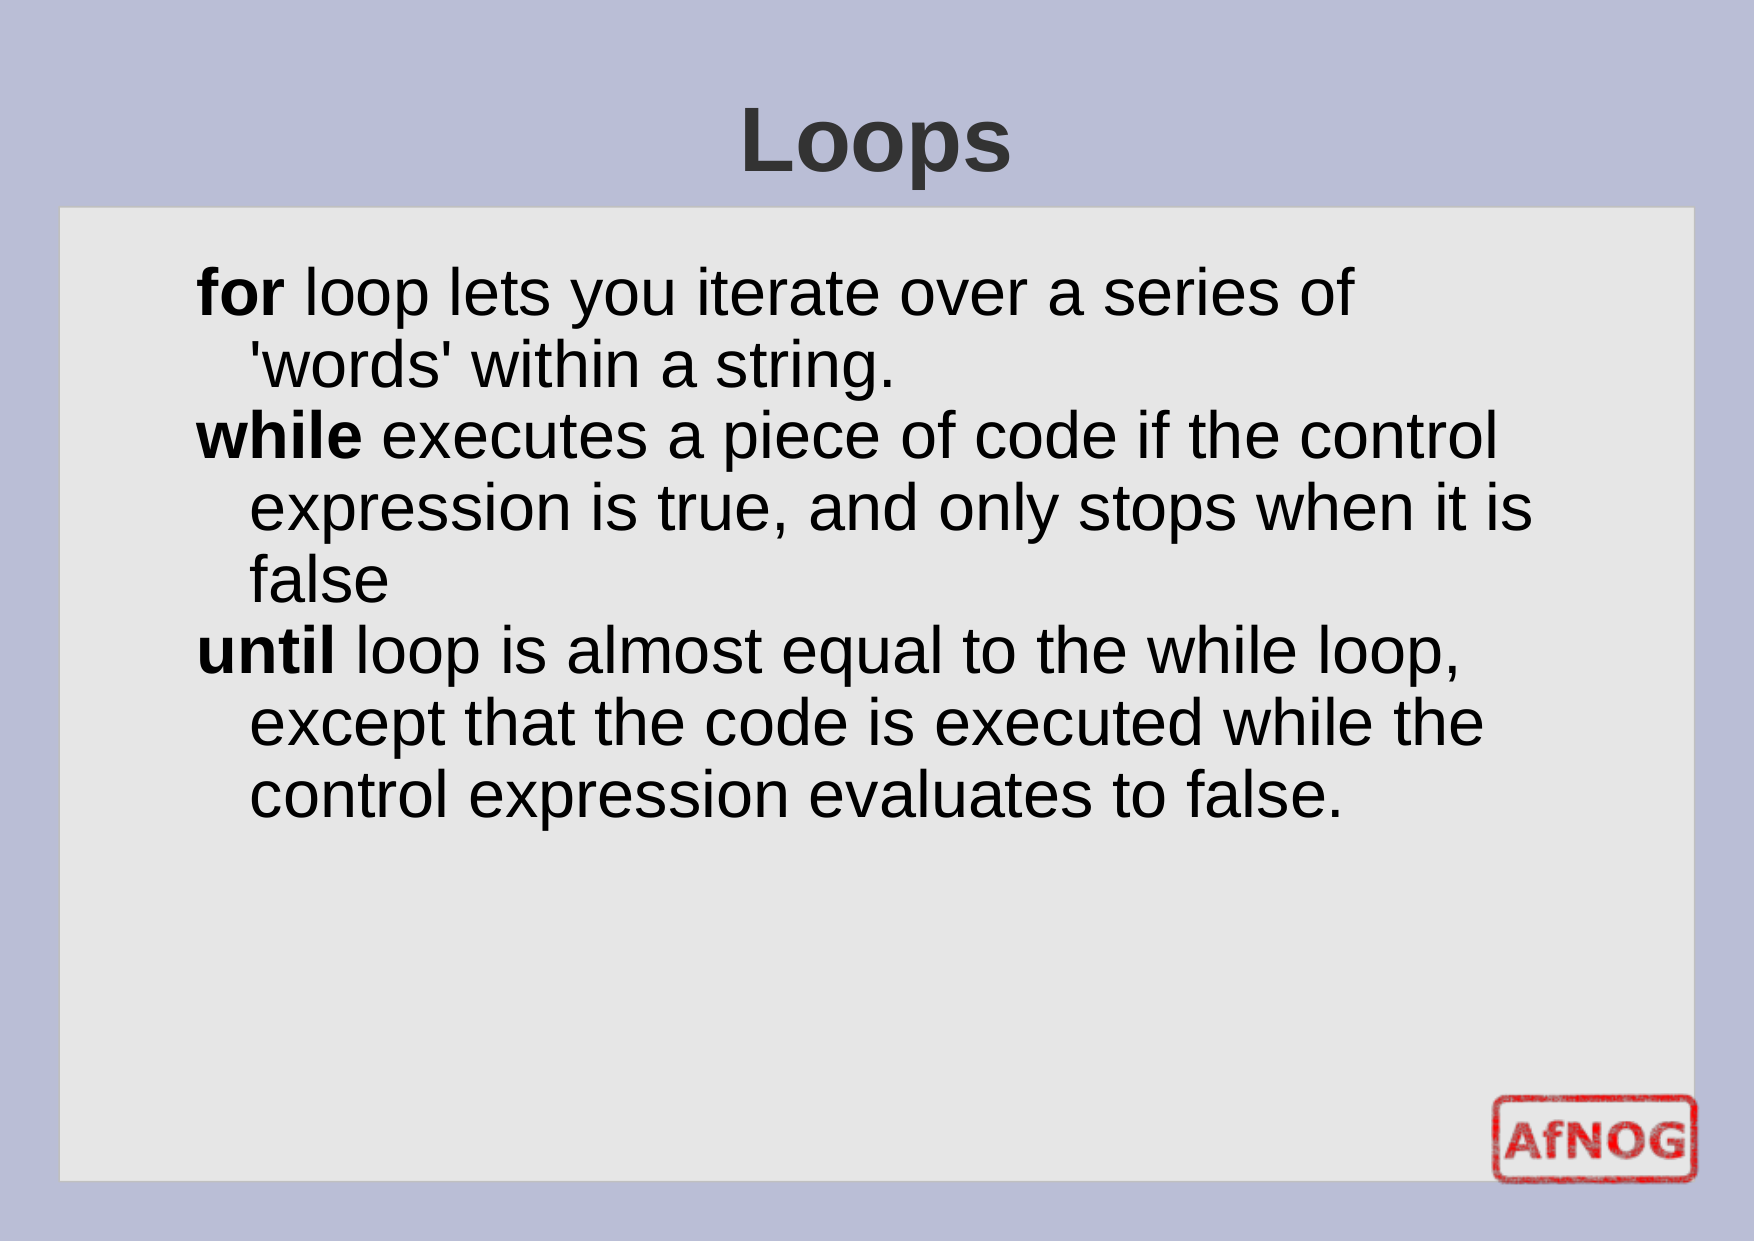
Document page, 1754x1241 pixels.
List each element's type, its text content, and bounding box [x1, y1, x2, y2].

picture [1490, 1092, 1701, 1188]
list for loop lets you iterate over a series of 'words' within a string. while executes a piece of code if the control expression is true, and only stops when it is false until loop is almost equal to the while loop, except that the code is executed while the control expression evaluates to false. [179, 257, 1576, 1079]
title Loops [59, 48, 1695, 236]
